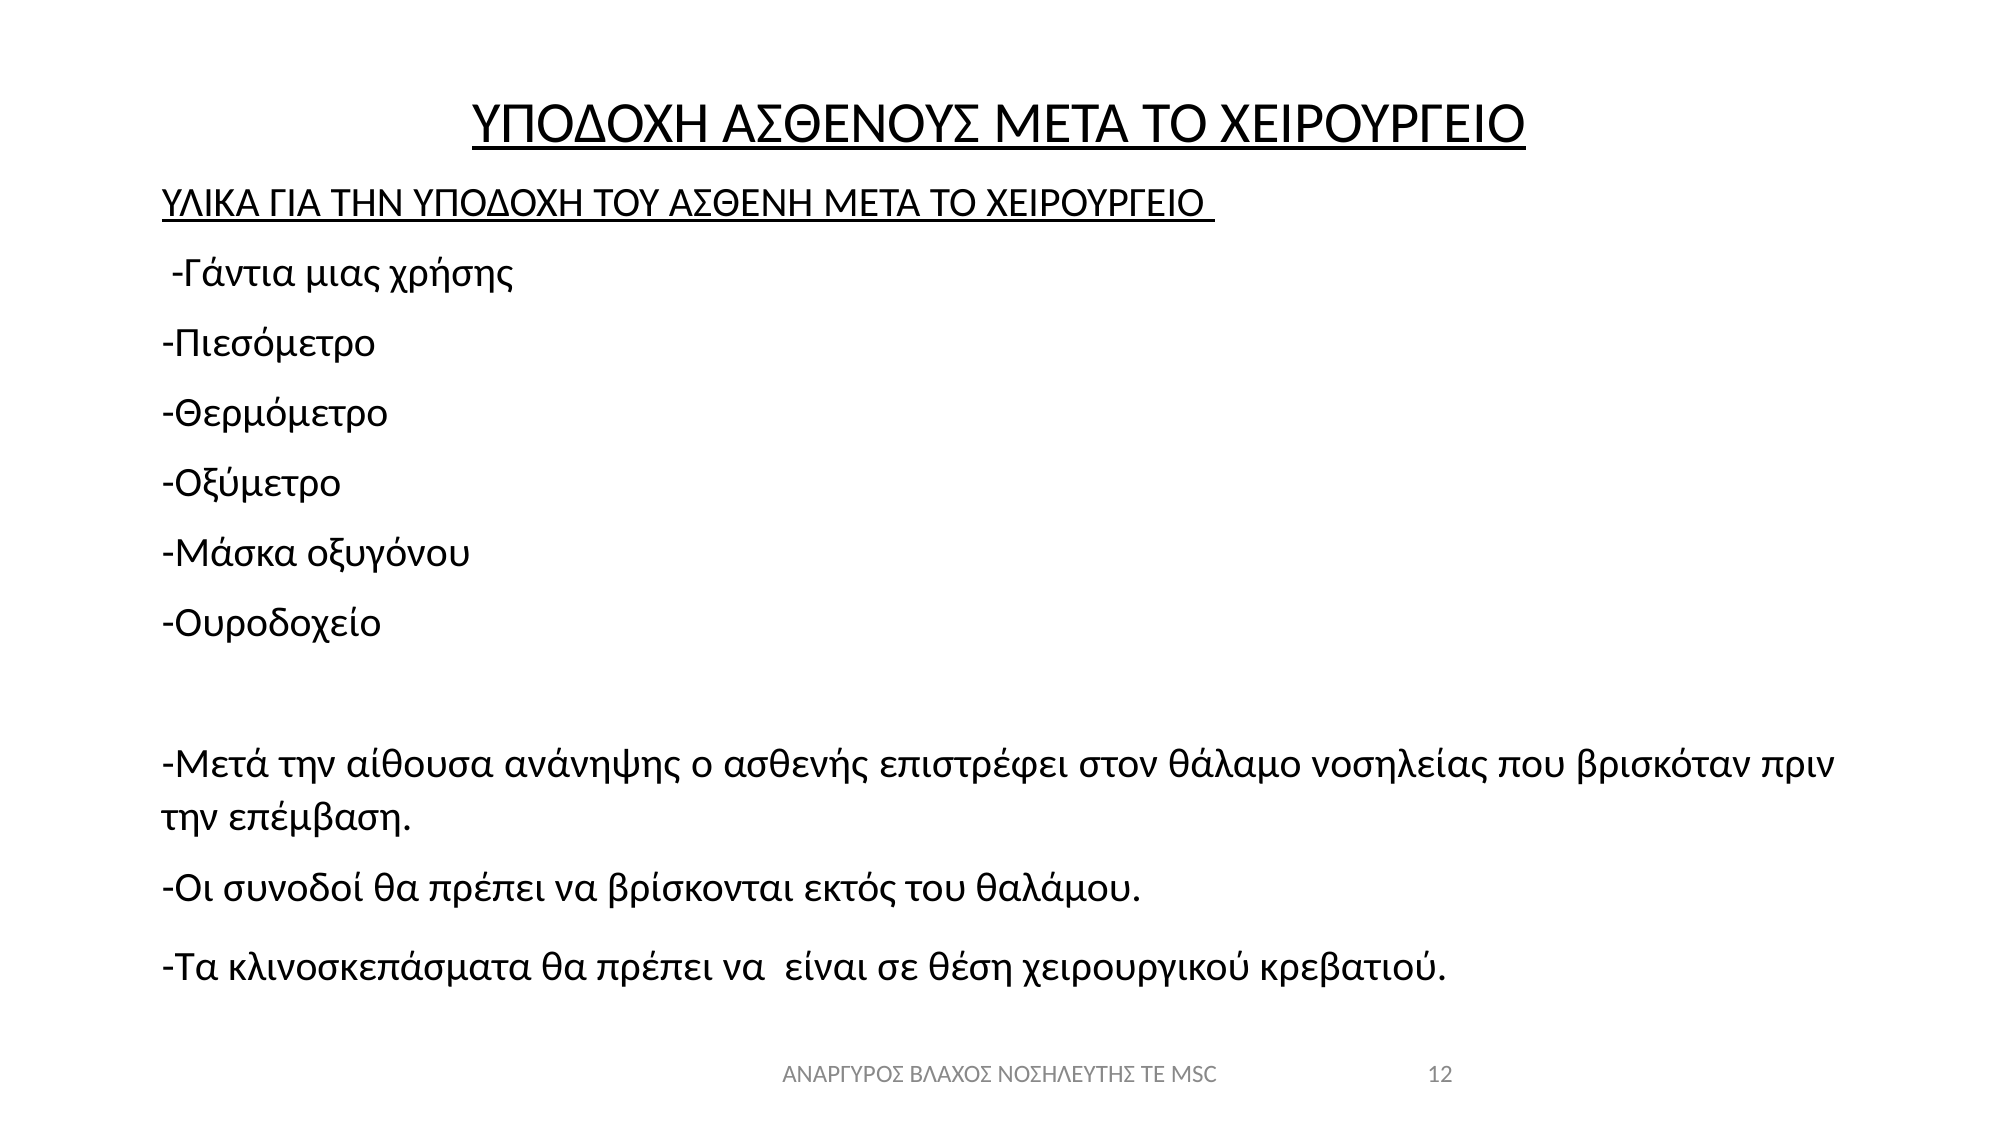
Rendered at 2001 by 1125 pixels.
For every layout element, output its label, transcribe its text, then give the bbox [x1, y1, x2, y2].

text_box ΥΠΟΔΟΧΗ ΑΣΘΕΝΟΥΣ ΜΕΤΑ ΤΟ ΧΕΙΡΟΥΡΓΕΙΟ ΥΛΙΚΑ ΓΙΑ ΤΗΝ ΥΠΟΔΟΧΗ ΤΟΥ ΑΣΘΕΝΗ ΜΕΤΑ ΤΟ ΧΕΙΡΟΥΡΓΕΙΟ -Γάντια μιας χρήσης -Πιεσόμετρο -Θερμόμετρο -Οξύμετρο -Μάσκα οξυγόνου -Ουροδοχείο -Μετά την αίθουσα ανάνηψης ο ασθενής επιστρέφει στον θάλαμο νοσηλείας που βρισκόταν πριν την επέμβαση. -Οι συνοδοί θα πρέπει να βρίσκονται εκτός του θαλάμου. -Τα κλινοσκεπάσματα θα πρέπει να είναι σε θέση χειρουργικού κρεβατιού. [146, 71, 1876, 1125]
